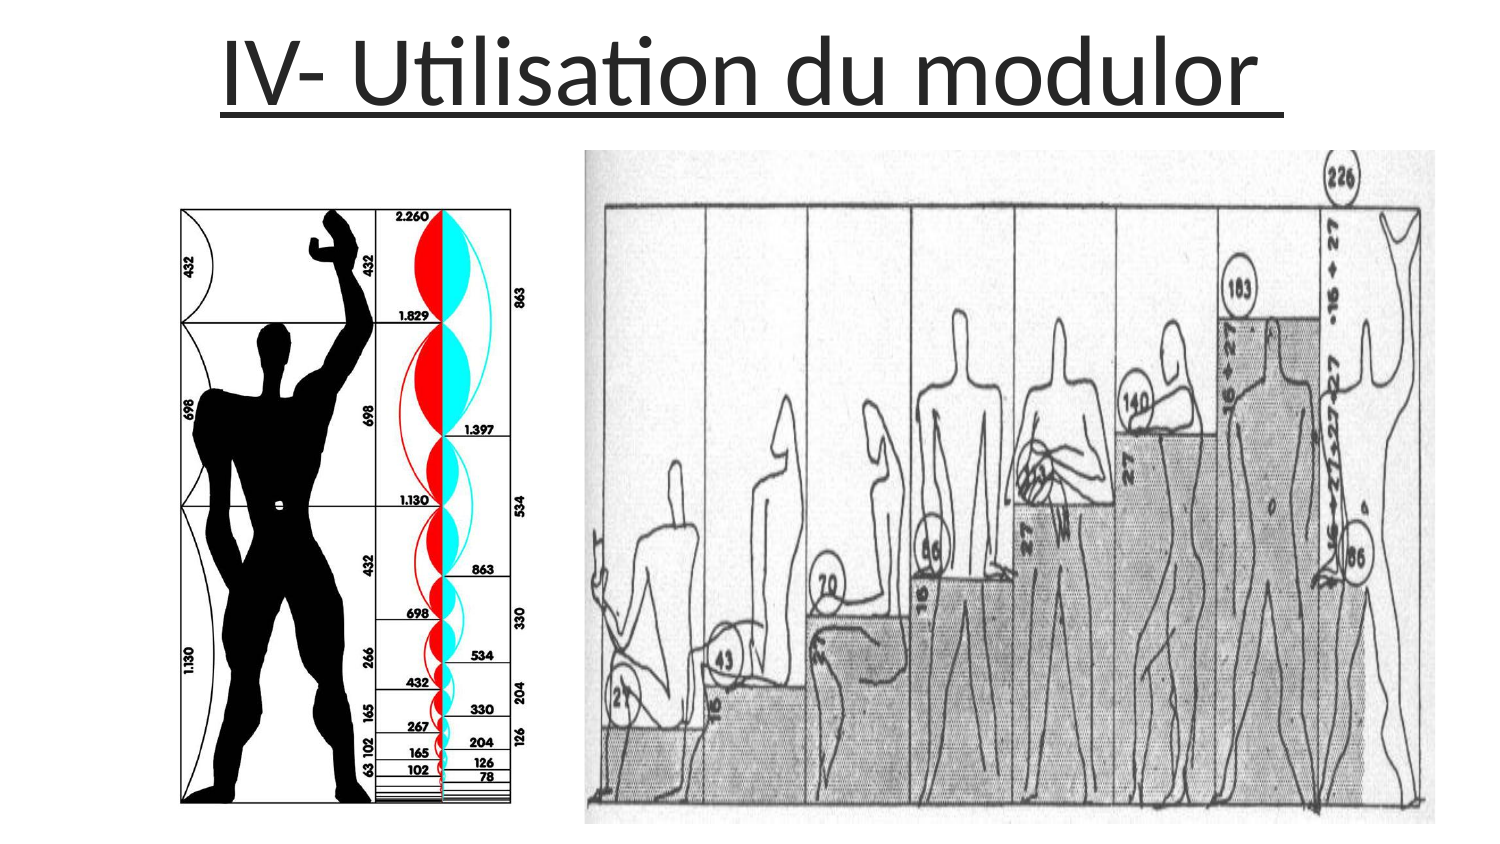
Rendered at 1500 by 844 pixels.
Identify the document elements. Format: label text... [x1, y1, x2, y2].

picture [584, 150, 1436, 824]
picture [147, 197, 549, 818]
title IV- Utilisation du modulor [76, 0, 1427, 141]
